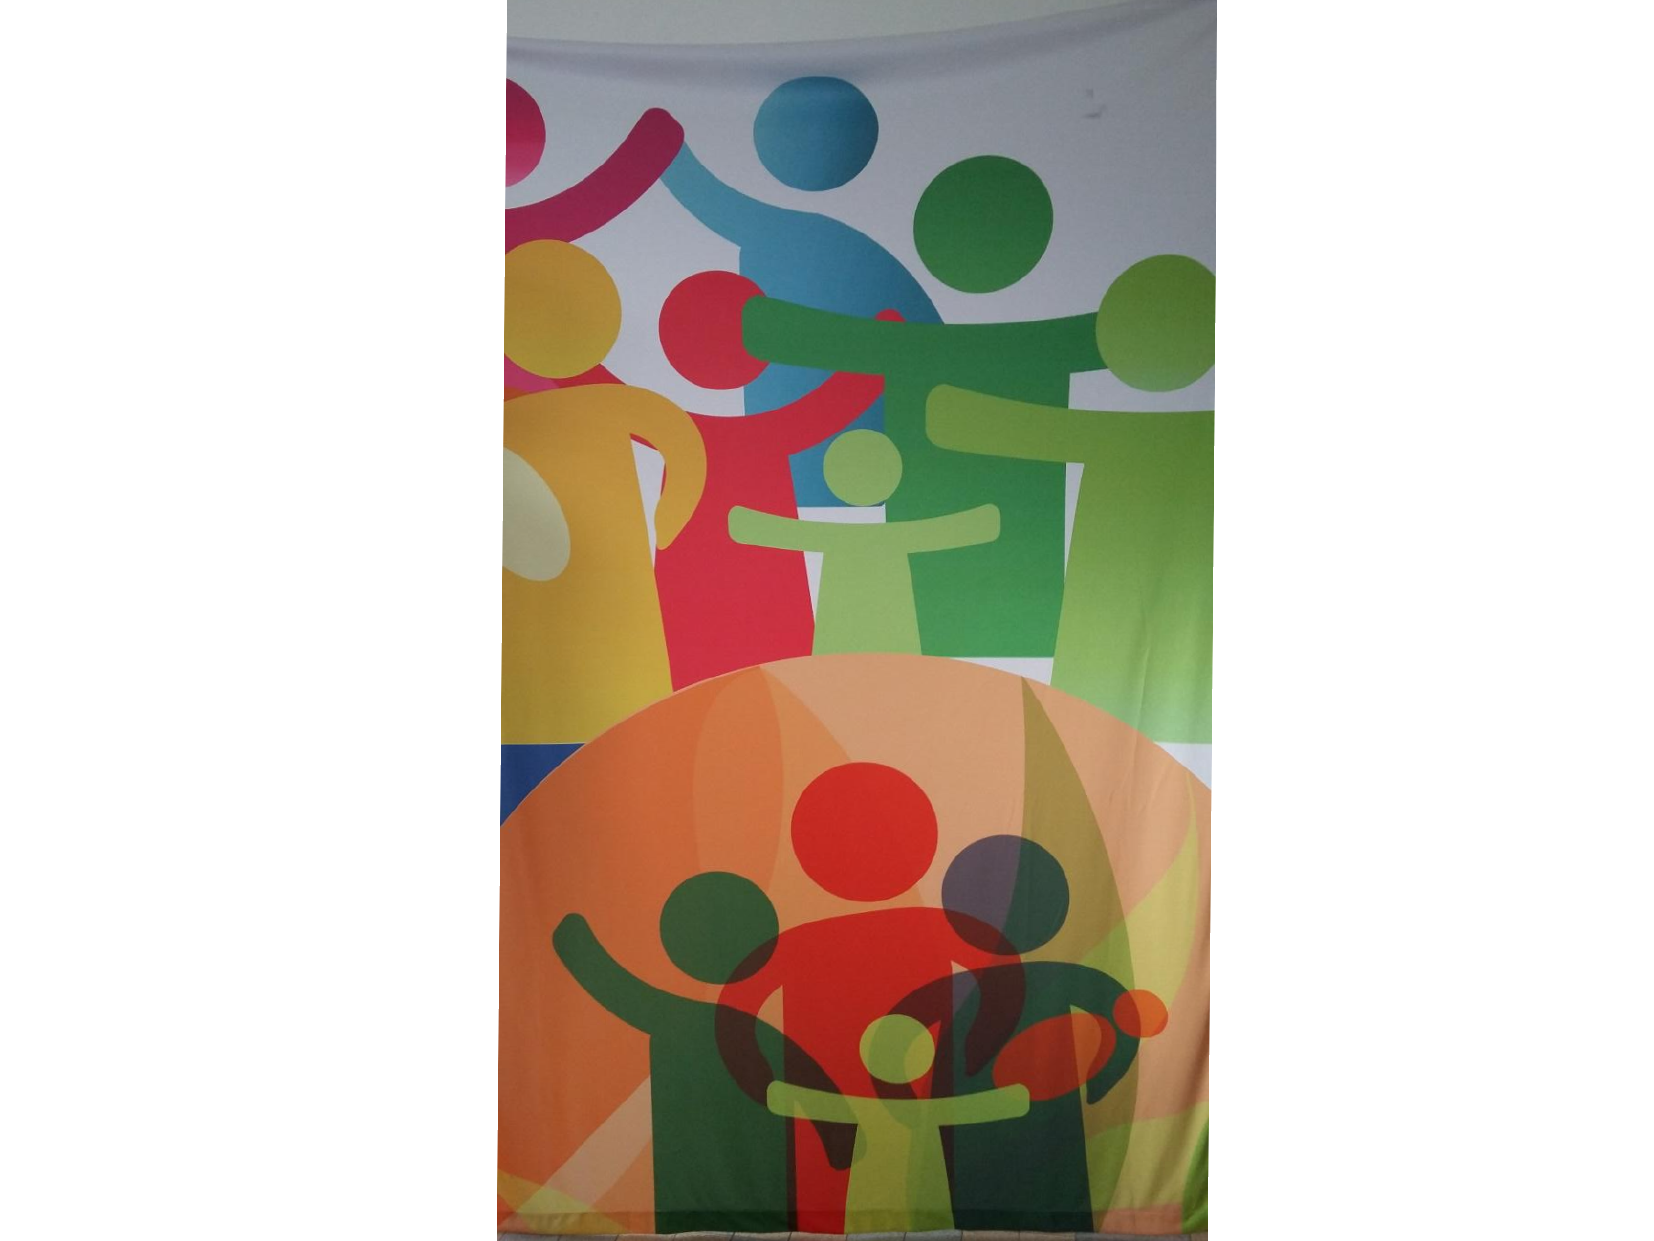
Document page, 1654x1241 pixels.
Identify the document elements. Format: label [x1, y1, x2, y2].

picture [496, 0, 1217, 1241]
